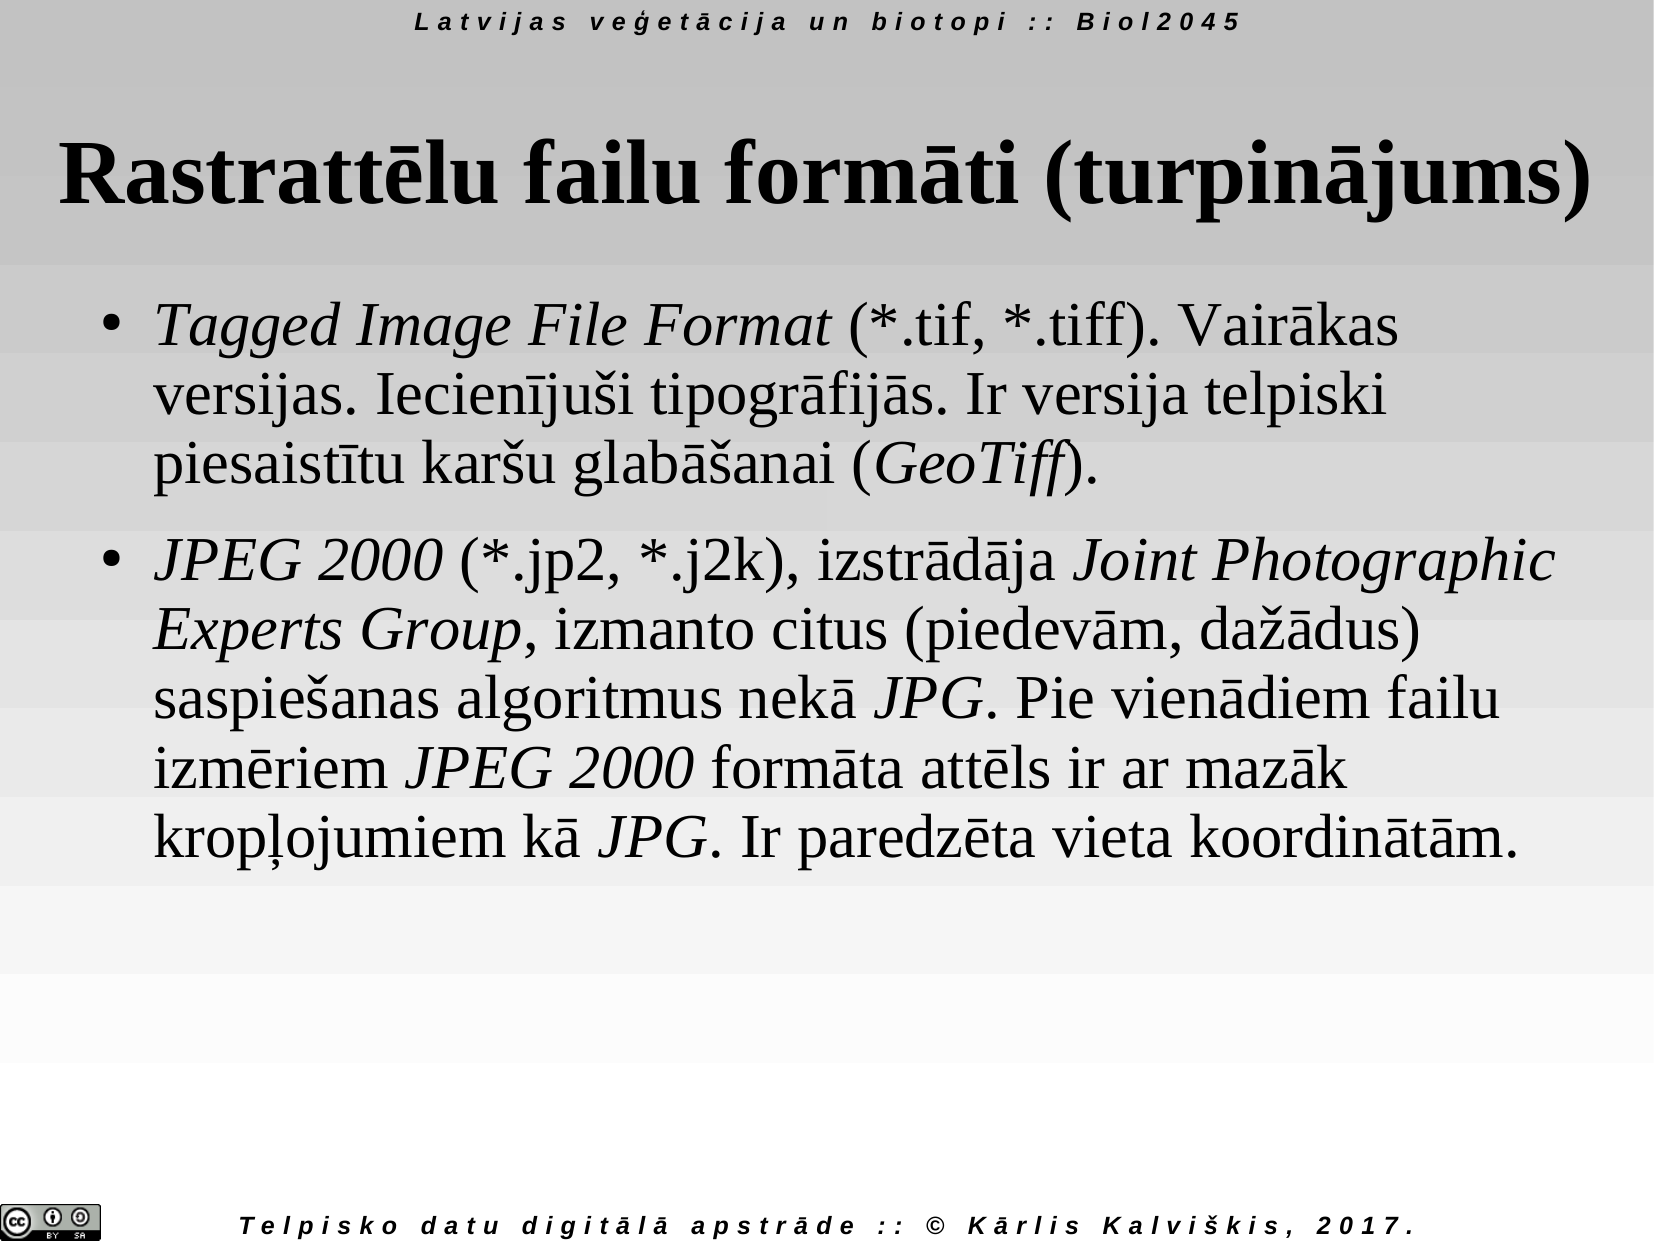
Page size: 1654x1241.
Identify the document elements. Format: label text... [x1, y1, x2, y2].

list Tagged Image File Format (*.tif, *.tiff). Vairākas versijas. Iecienījuši tipogrāfijās. Ir versija telpiski piesaistītu karšu glabāšanai (GeoTiff). JPEG 2000 (*.jp2, *.j2k), izstrādāja Joint Photographic Experts Group, izmanto citus (piedevām, dažādus) saspiešanas algoritmus nekā JPG. Pie vienādiem failu izmēriem JPEG 2000 formāta attēls ir ar mazāk kropļojumiem kā JPG. Ir paredzēta vieta koordinātām. [82, 289, 1571, 1163]
picture [0, 0, 1654, 1241]
title Rastrattēlu failu formāti (turpinājums) [29, 49, 1625, 296]
